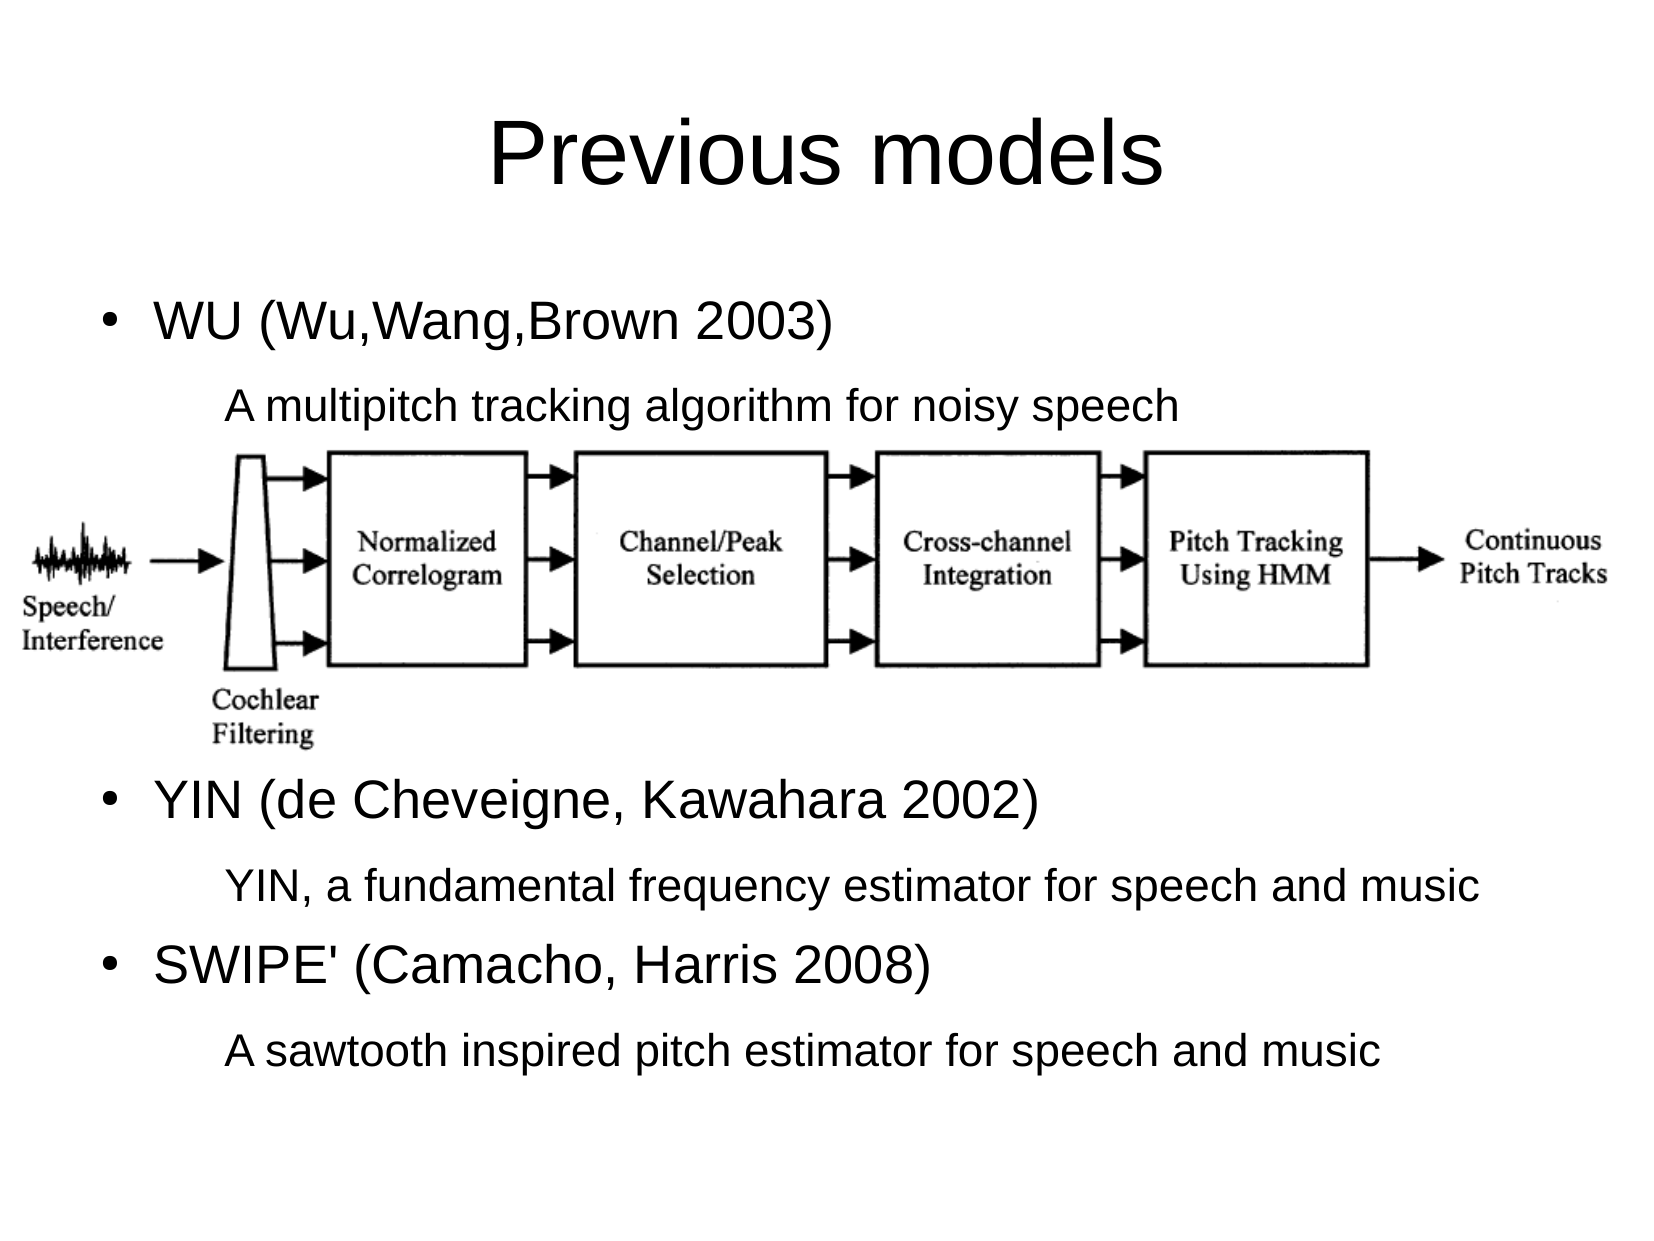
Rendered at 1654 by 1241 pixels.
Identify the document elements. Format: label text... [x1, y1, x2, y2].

list WU (Wu,Wang,Brown 2003) A multipitch tracking algorithm for noisy speech YIN (de Cheveigne, Kawahara 2002) YIN, a fundamental frequency estimator for speech and music SWIPE' (Camacho, Harris 2008) A sawtooth inspired pitch estimator for speech and music [82, 290, 1571, 1109]
picture [0, 441, 82, 756]
title Previous models [82, 49, 1571, 257]
picture [1571, 441, 1625, 756]
